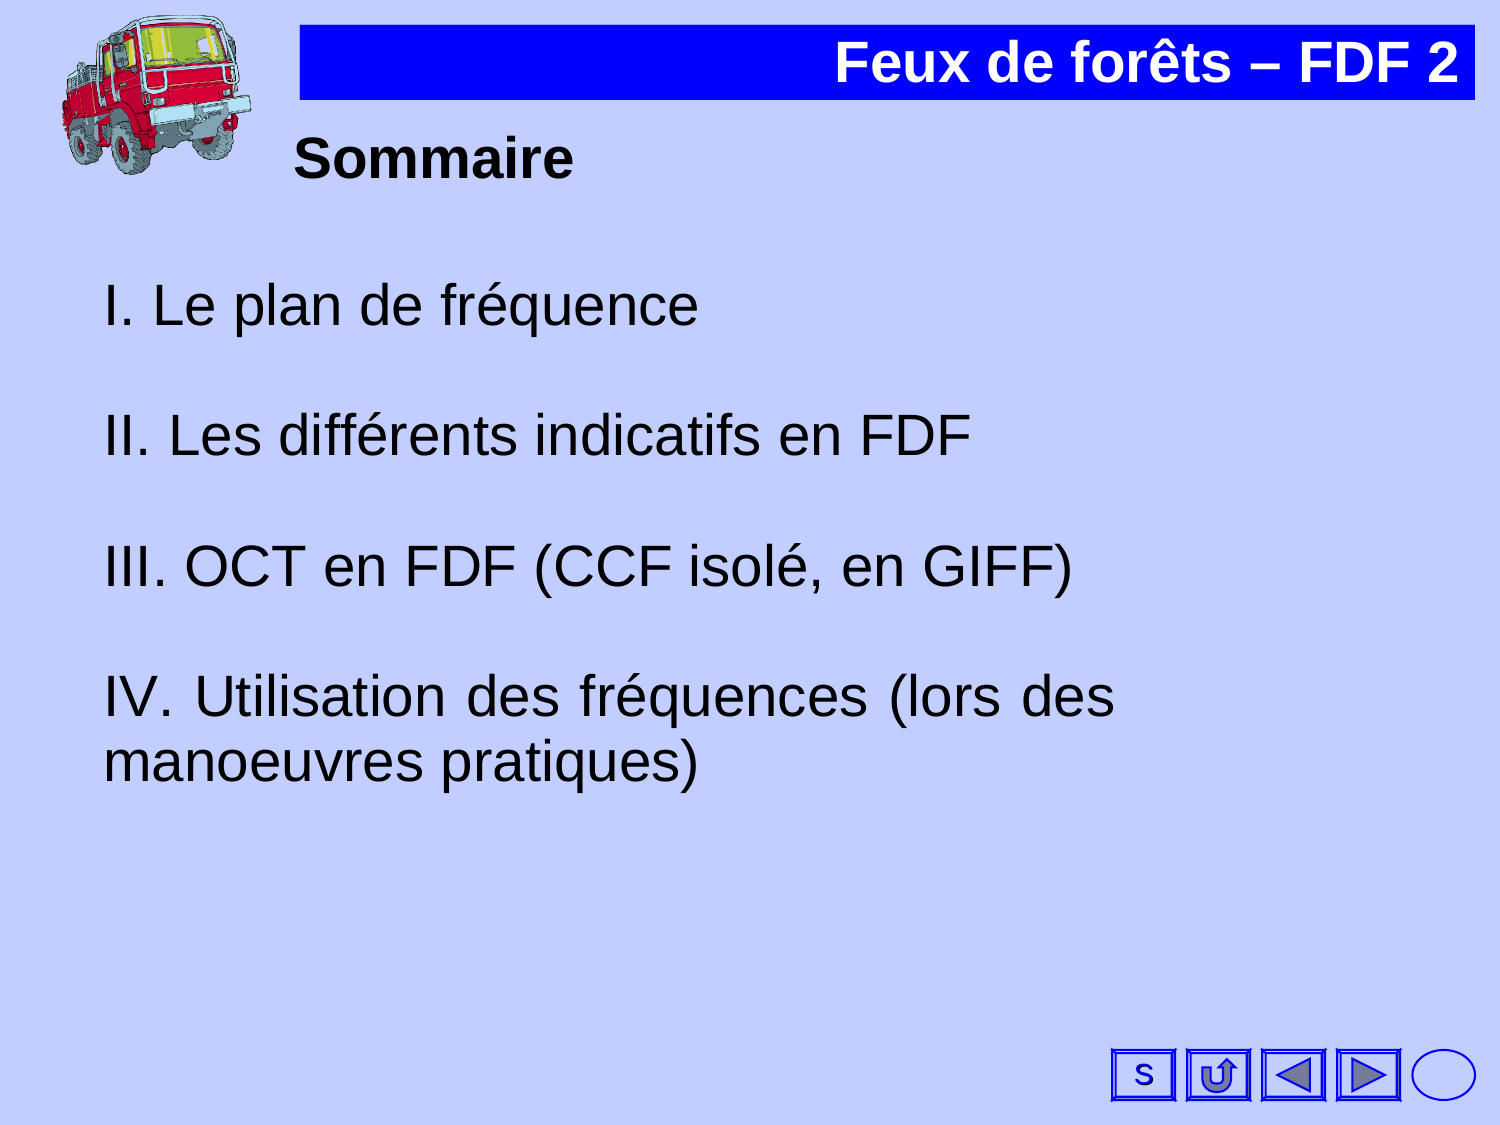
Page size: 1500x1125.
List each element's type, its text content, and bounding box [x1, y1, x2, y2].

text_box Feux de forêts – FDF 2 [299, 24, 1475, 100]
text_box [1412, 1049, 1476, 1101]
text_box Sommaire [278, 118, 591, 199]
text_box I. Le plan de fréquence II. Les différents indicatifs en FDF III. OCT en FDF (CCF isolé, en GIFF) IV. Utilisation des fréquences (lors des manoeuvres pratiques) [88, 265, 1447, 864]
